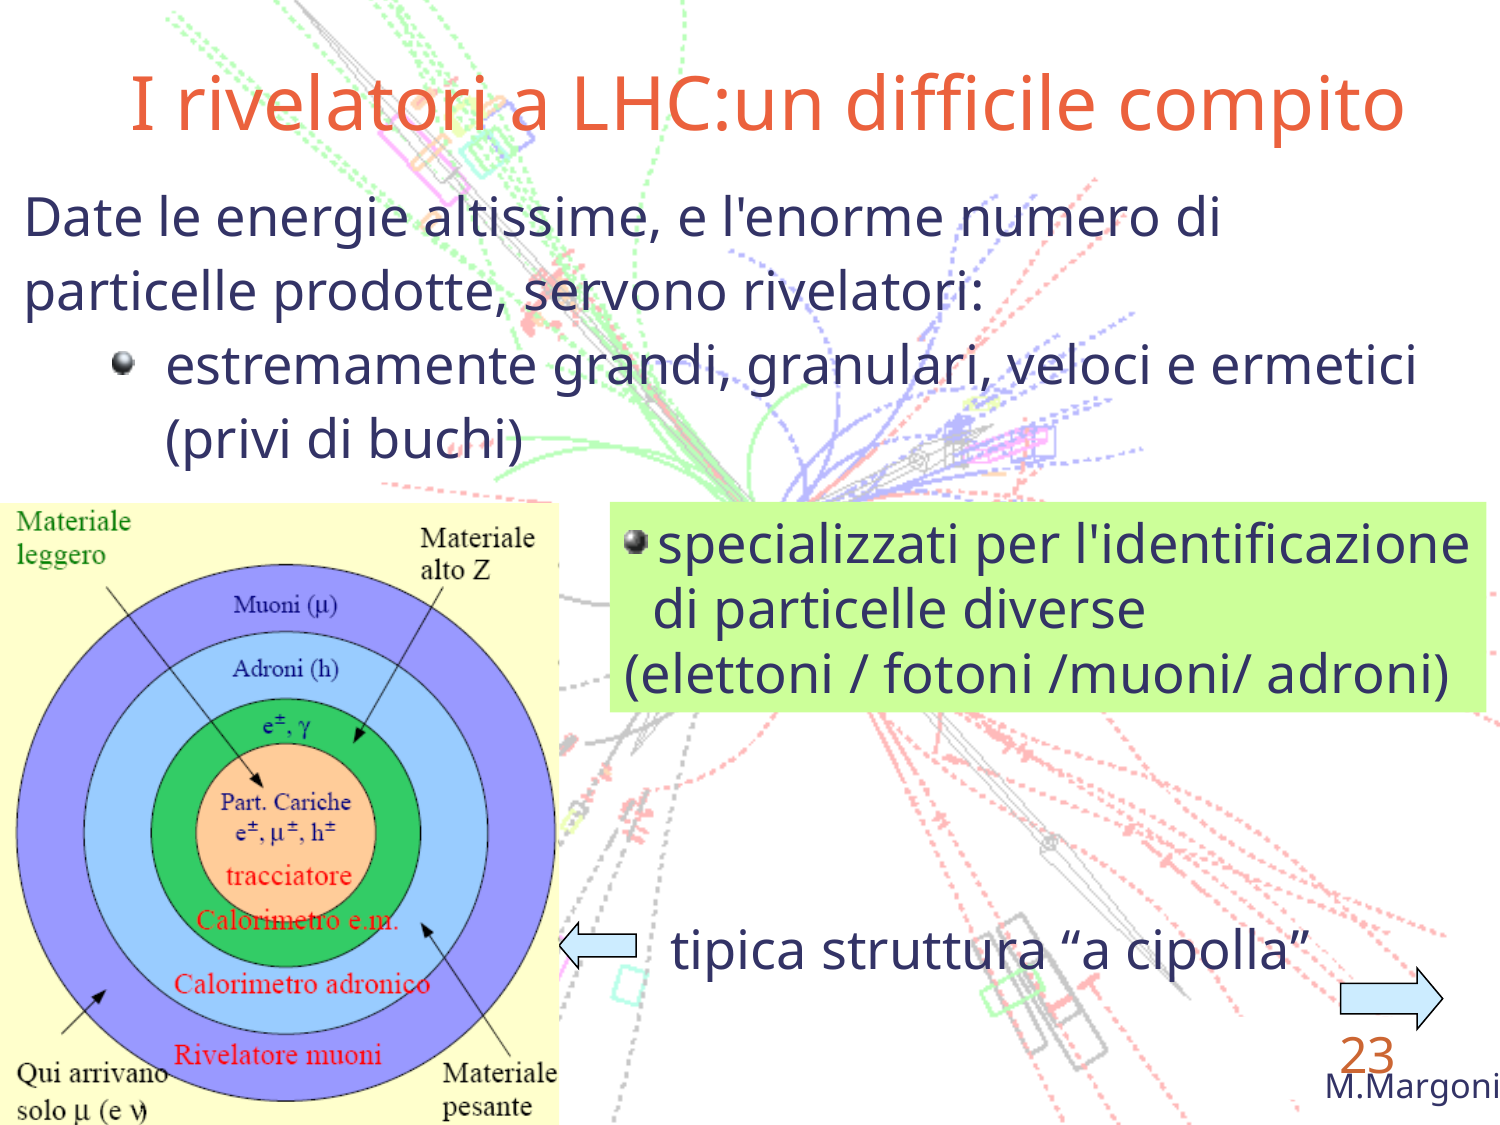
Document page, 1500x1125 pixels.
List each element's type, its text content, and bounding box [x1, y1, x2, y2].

text_box [1340, 968, 1443, 1030]
text_box [560, 922, 637, 969]
text_box tipica struttura “a cipolla” [655, 862, 1394, 989]
list Date le energie altissime, e l'enorme numero di particelle prodotte, servono rivelatori: estremamente grandi, granulari, veloci e ermetici (privi di buchi) [23, 178, 1446, 699]
title I rivelatori a LHC:un difficile compito [5, 30, 1500, 156]
picture [0, 0, 1500, 1125]
text_box specializzati per l'identificazione di particelle diverse (elettoni / fotoni /muoni/ adroni) [609, 501, 1487, 713]
